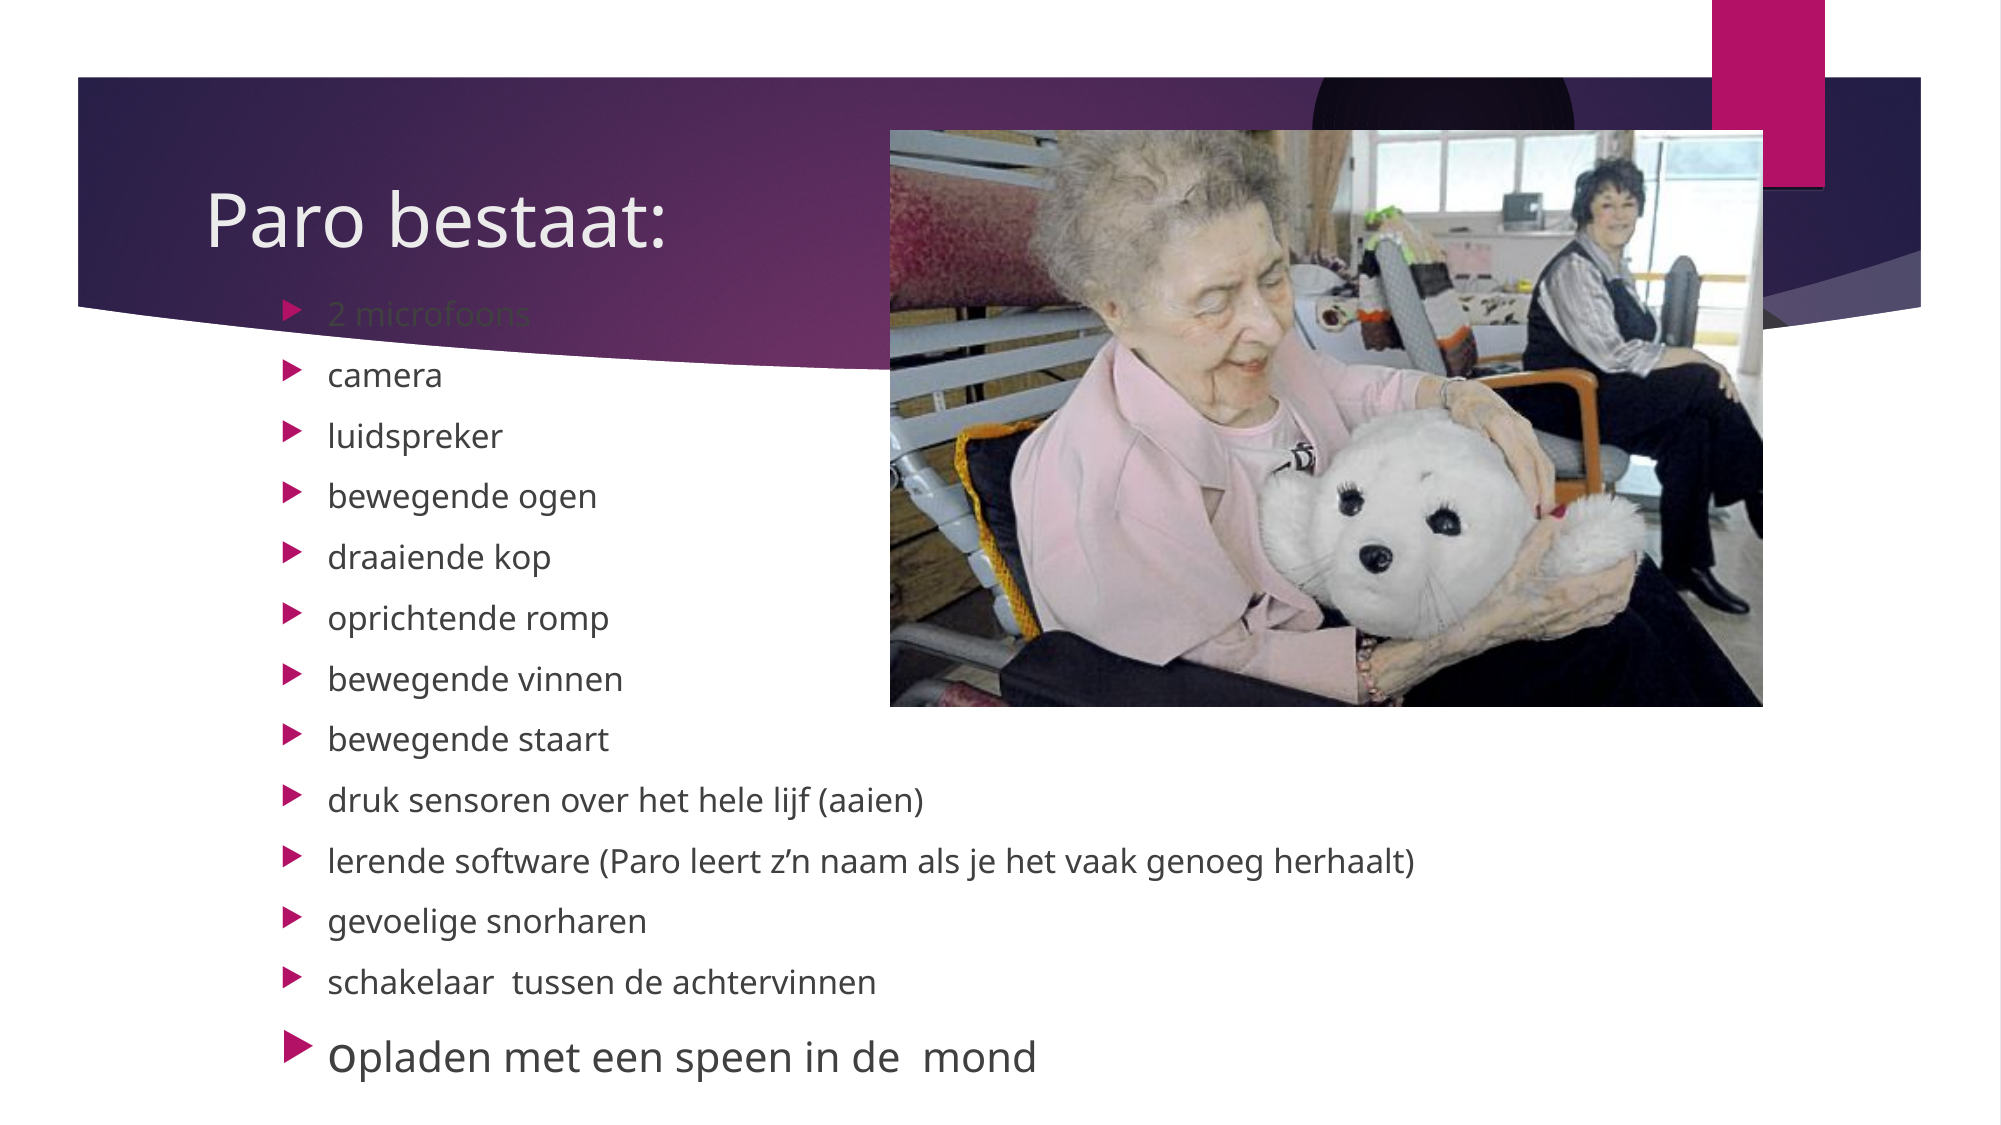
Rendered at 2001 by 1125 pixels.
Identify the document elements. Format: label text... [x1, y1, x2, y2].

list 2 microfoons camera luidspreker bewegende ogen draaiende kop oprichtende romp bewegende vinnen bewegende staart druk sensoren over het hele lijf (aaien) lerende software (Paro leert z’n naam als je het vaak genoeg herhaalt) gevoelige snorharen schakelaar tussen de achtervinnen opladen met een speen in de mond [115, 286, 1932, 1101]
title Paro bestaat: [189, 159, 890, 276]
picture [890, 130, 1763, 707]
